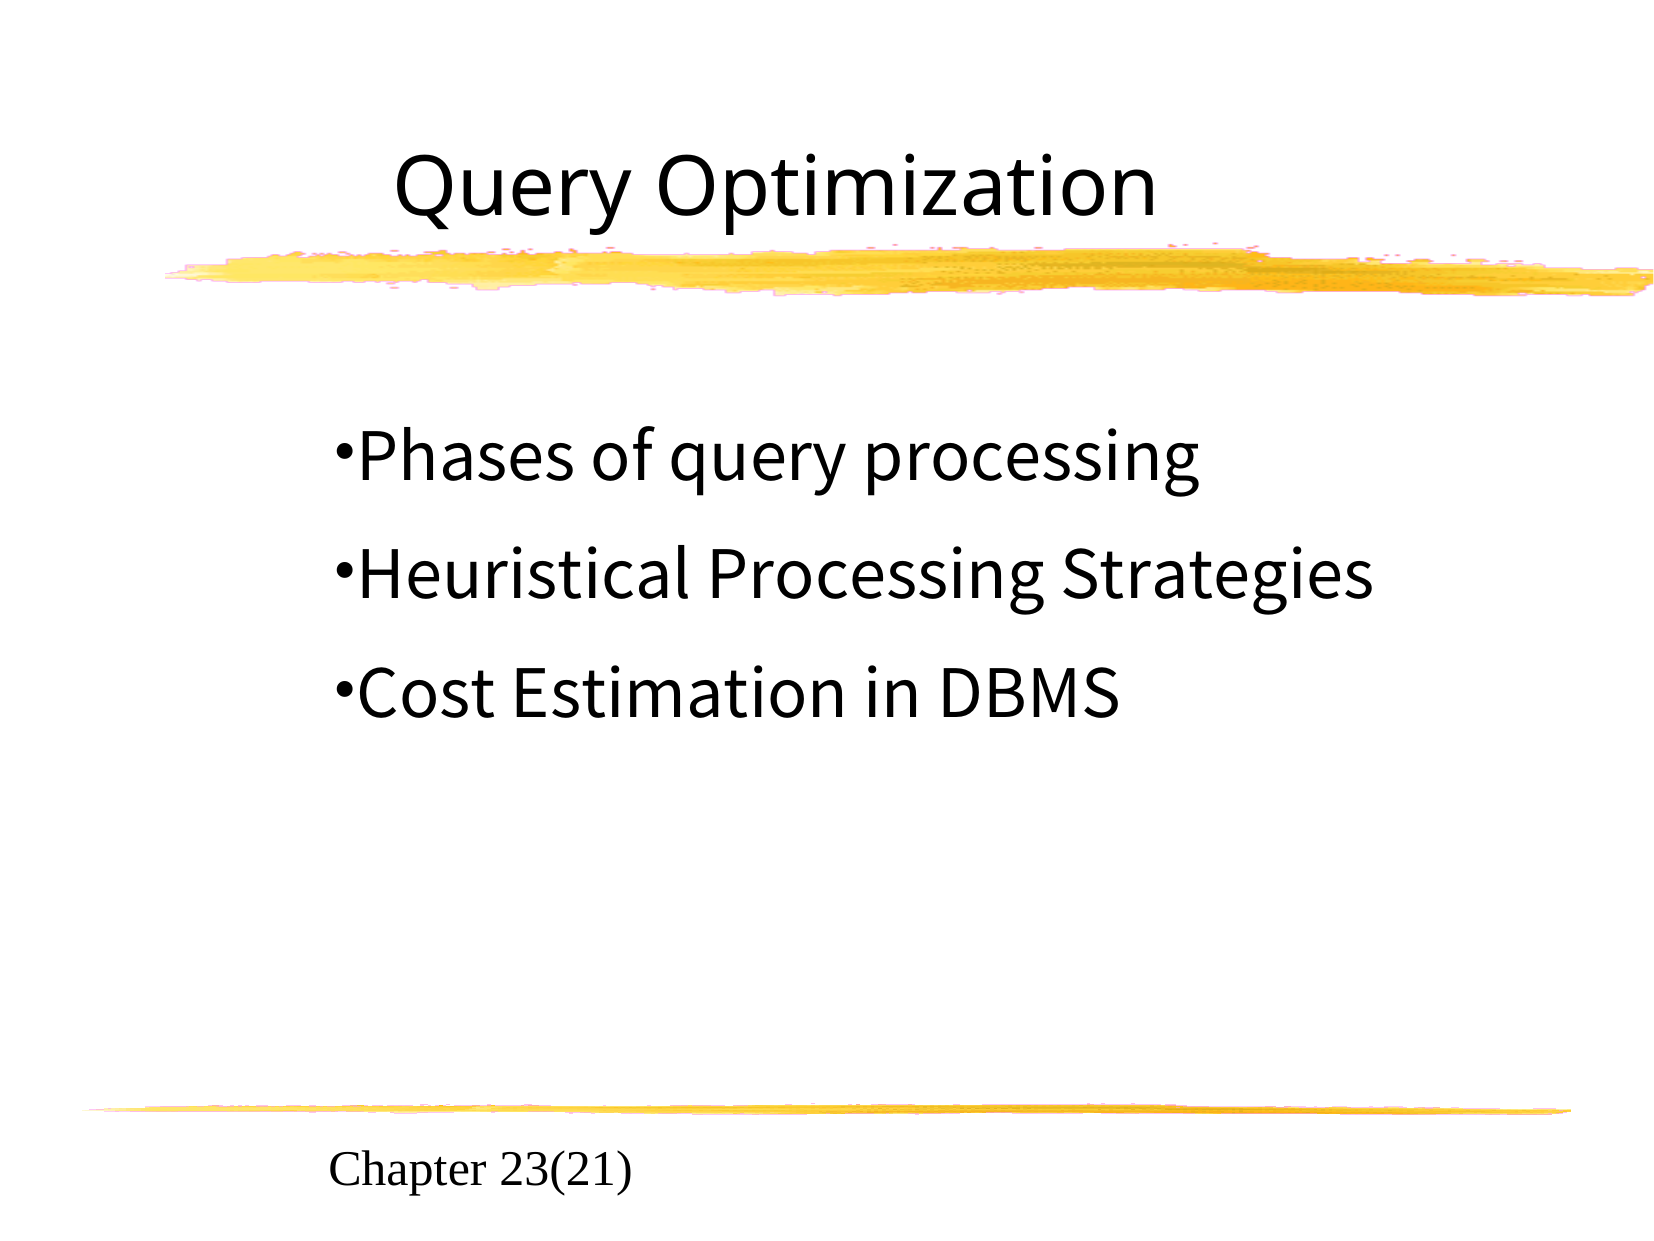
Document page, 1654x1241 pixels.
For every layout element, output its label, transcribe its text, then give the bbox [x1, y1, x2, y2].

picture [165, 237, 1654, 308]
picture [82, 1102, 318, 1117]
list Phases of query processing Heuristical Processing Strategies Cost Estimation in DBMS [318, 387, 1572, 1147]
text_box Chapter 23(21) [328, 1136, 633, 1194]
title Query Optimization [73, 39, 1479, 249]
